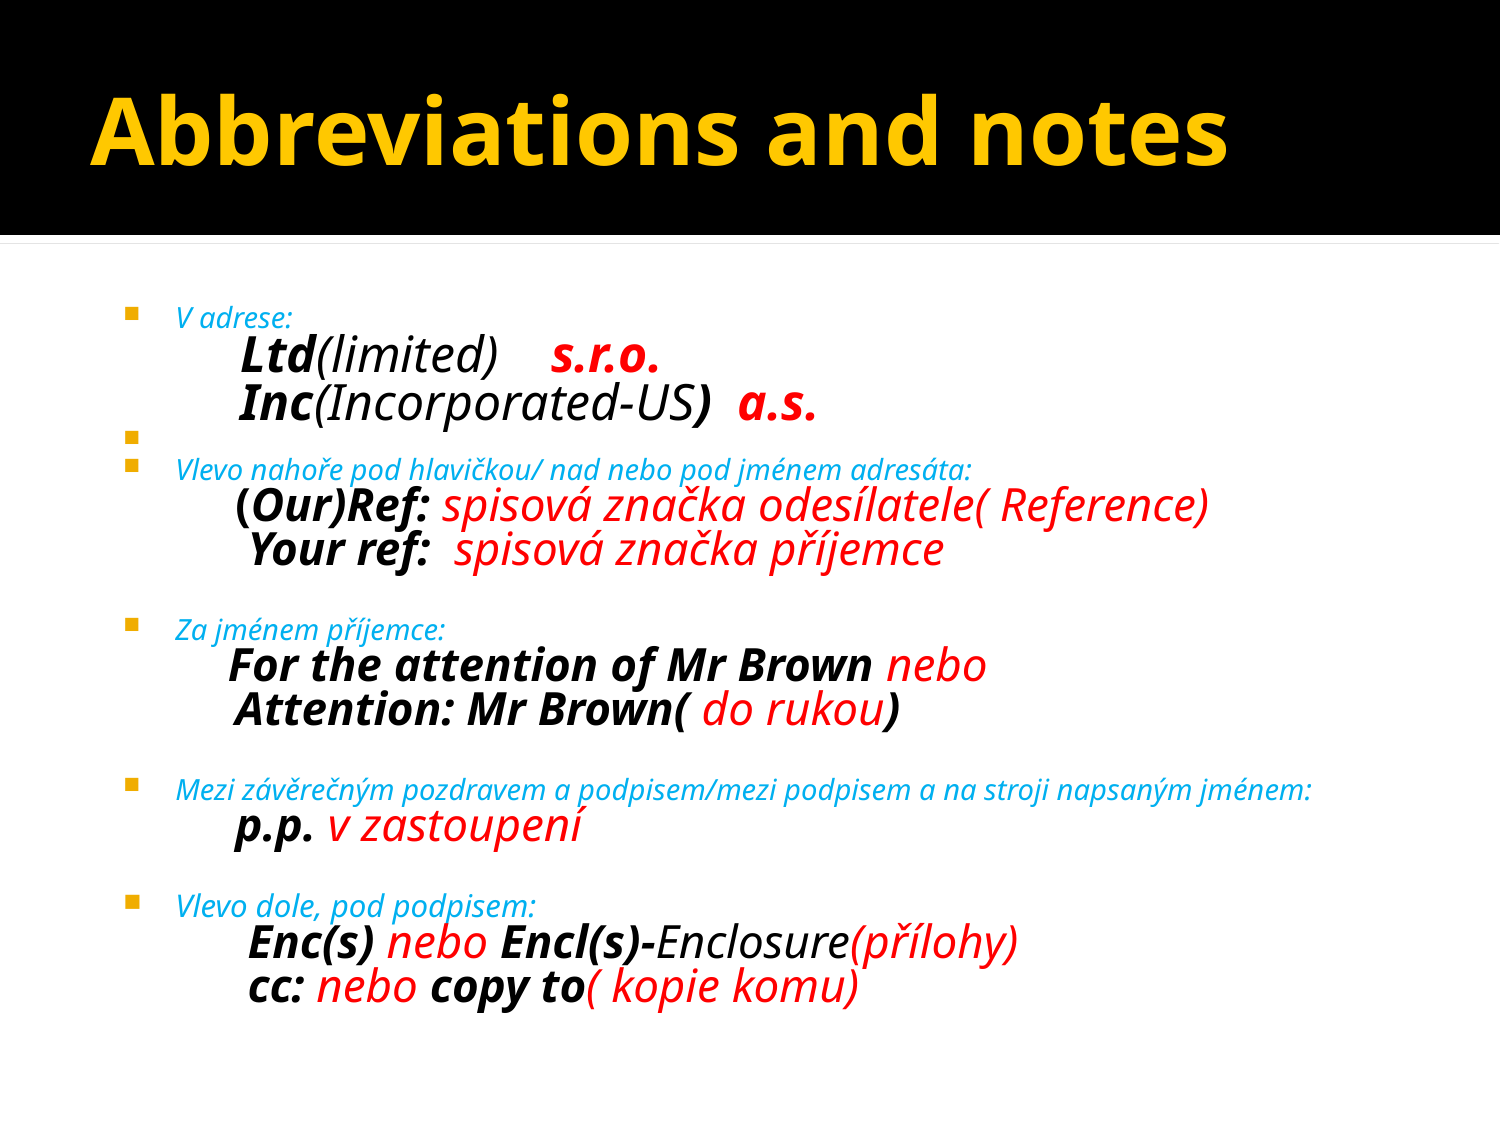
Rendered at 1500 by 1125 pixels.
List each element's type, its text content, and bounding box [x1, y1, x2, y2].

title Abbreviations and notes [75, 25, 1426, 232]
list V adrese: Ltd(limited) s.r.o. Inc(Incorporated-US) a.s. Vlevo nahoře pod hlavičkou/ nad nebo pod jménem adresáta: (Our)Ref: spisová značka odesílatele( Reference) Your ref: spisová značka příjemce Za jménem příjemce: For the attention of Mr Brown nebo Attention: Mr Brown( do rukou) Mezi závěrečným pozdravem a podpisem/mezi podpisem a na stroji napsaným jménem: p.p. v zastoupení Vlevo dole, pod podpisem: Enc(s) nebo Encl(s)-Enclosure(přílohy) cc: nebo copy to( kopie komu) [75, 291, 1426, 1083]
